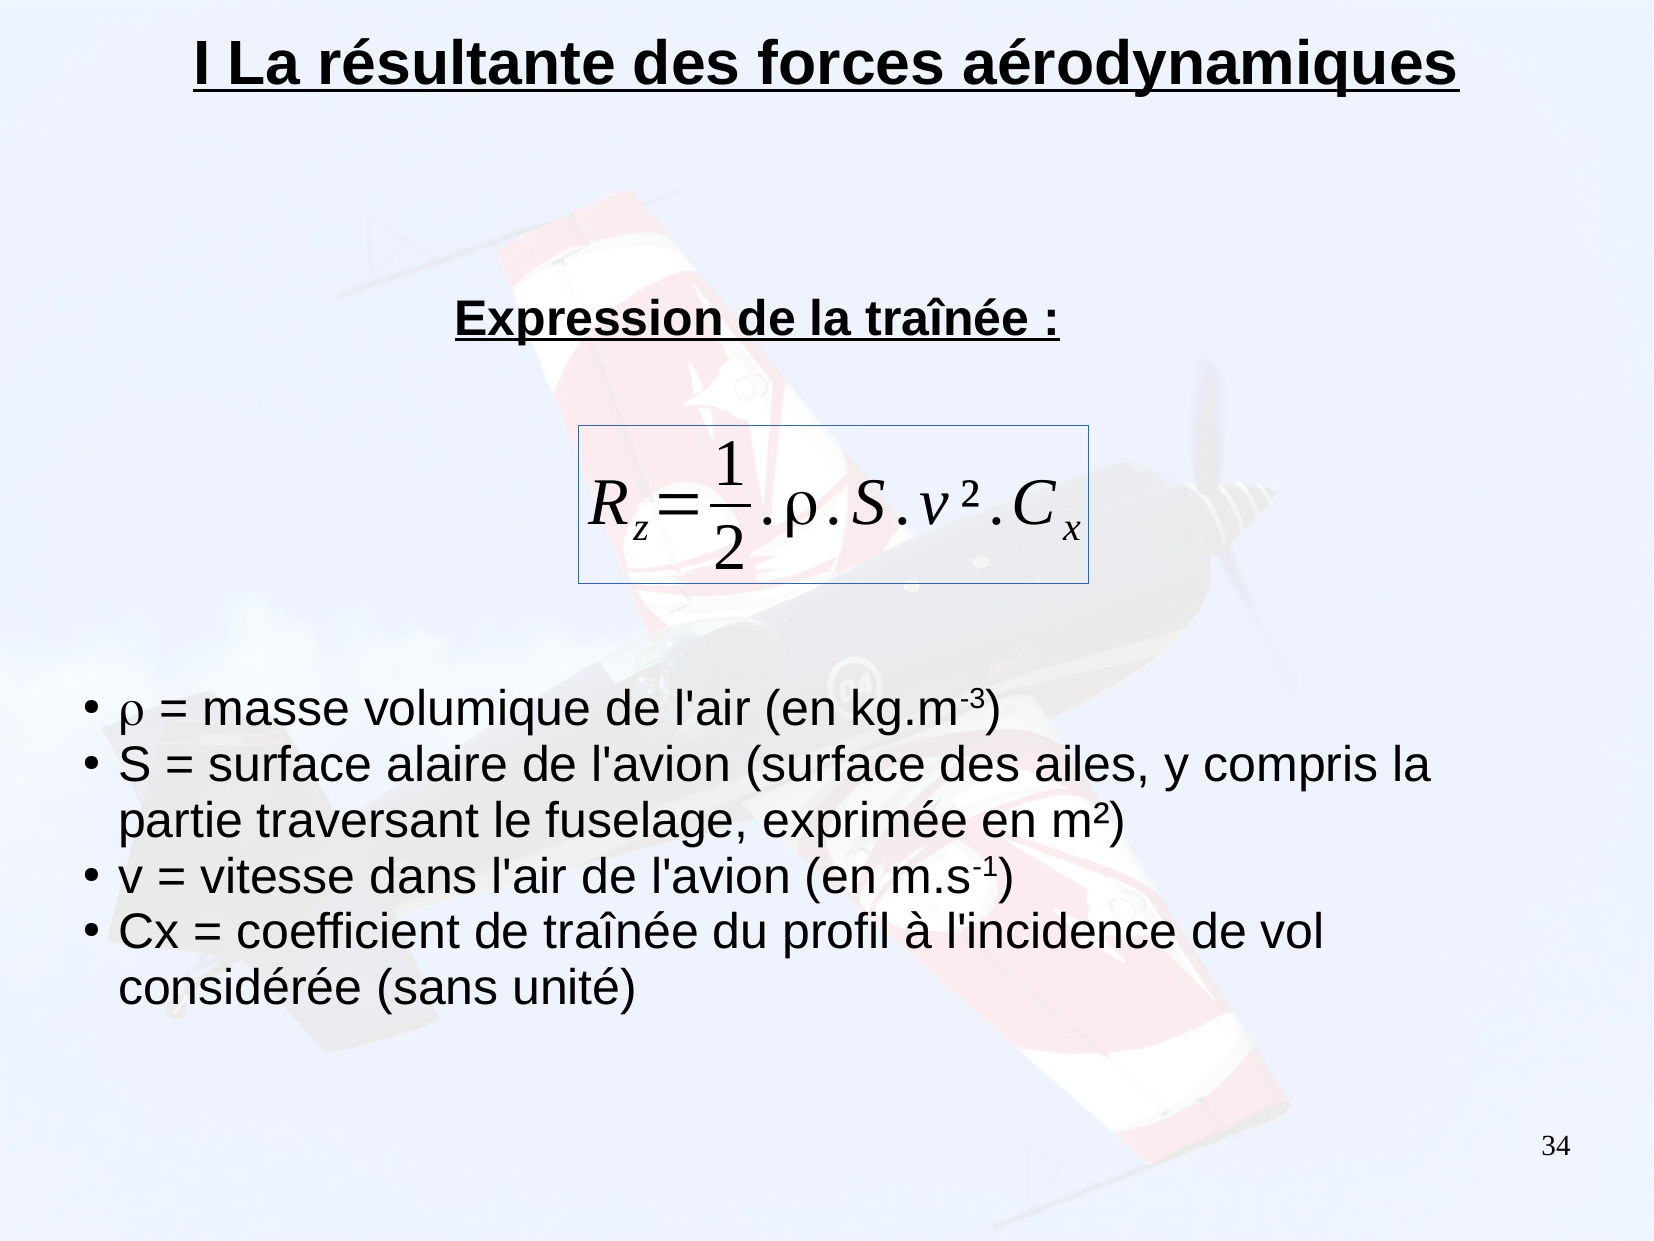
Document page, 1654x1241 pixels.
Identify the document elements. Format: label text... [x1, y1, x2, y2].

chart [578, 425, 1089, 584]
title I La résultante des forces aérodynamiques [82, 11, 1571, 115]
subtitle Expression de la traînée : r = masse volumique de l'air (en kg.m-3) S = surface alaire de l'avion (surface des ailes, y compris la partie traversant le fuselage, exprimée en m²) v = vitesse dans l'air de l'avion (en m.s-1) Cx = coefficient de traînée du profil à l'incidence de vol considérée (sans unité) [82, 290, 1571, 1023]
picture [0, 0, 1654, 1241]
